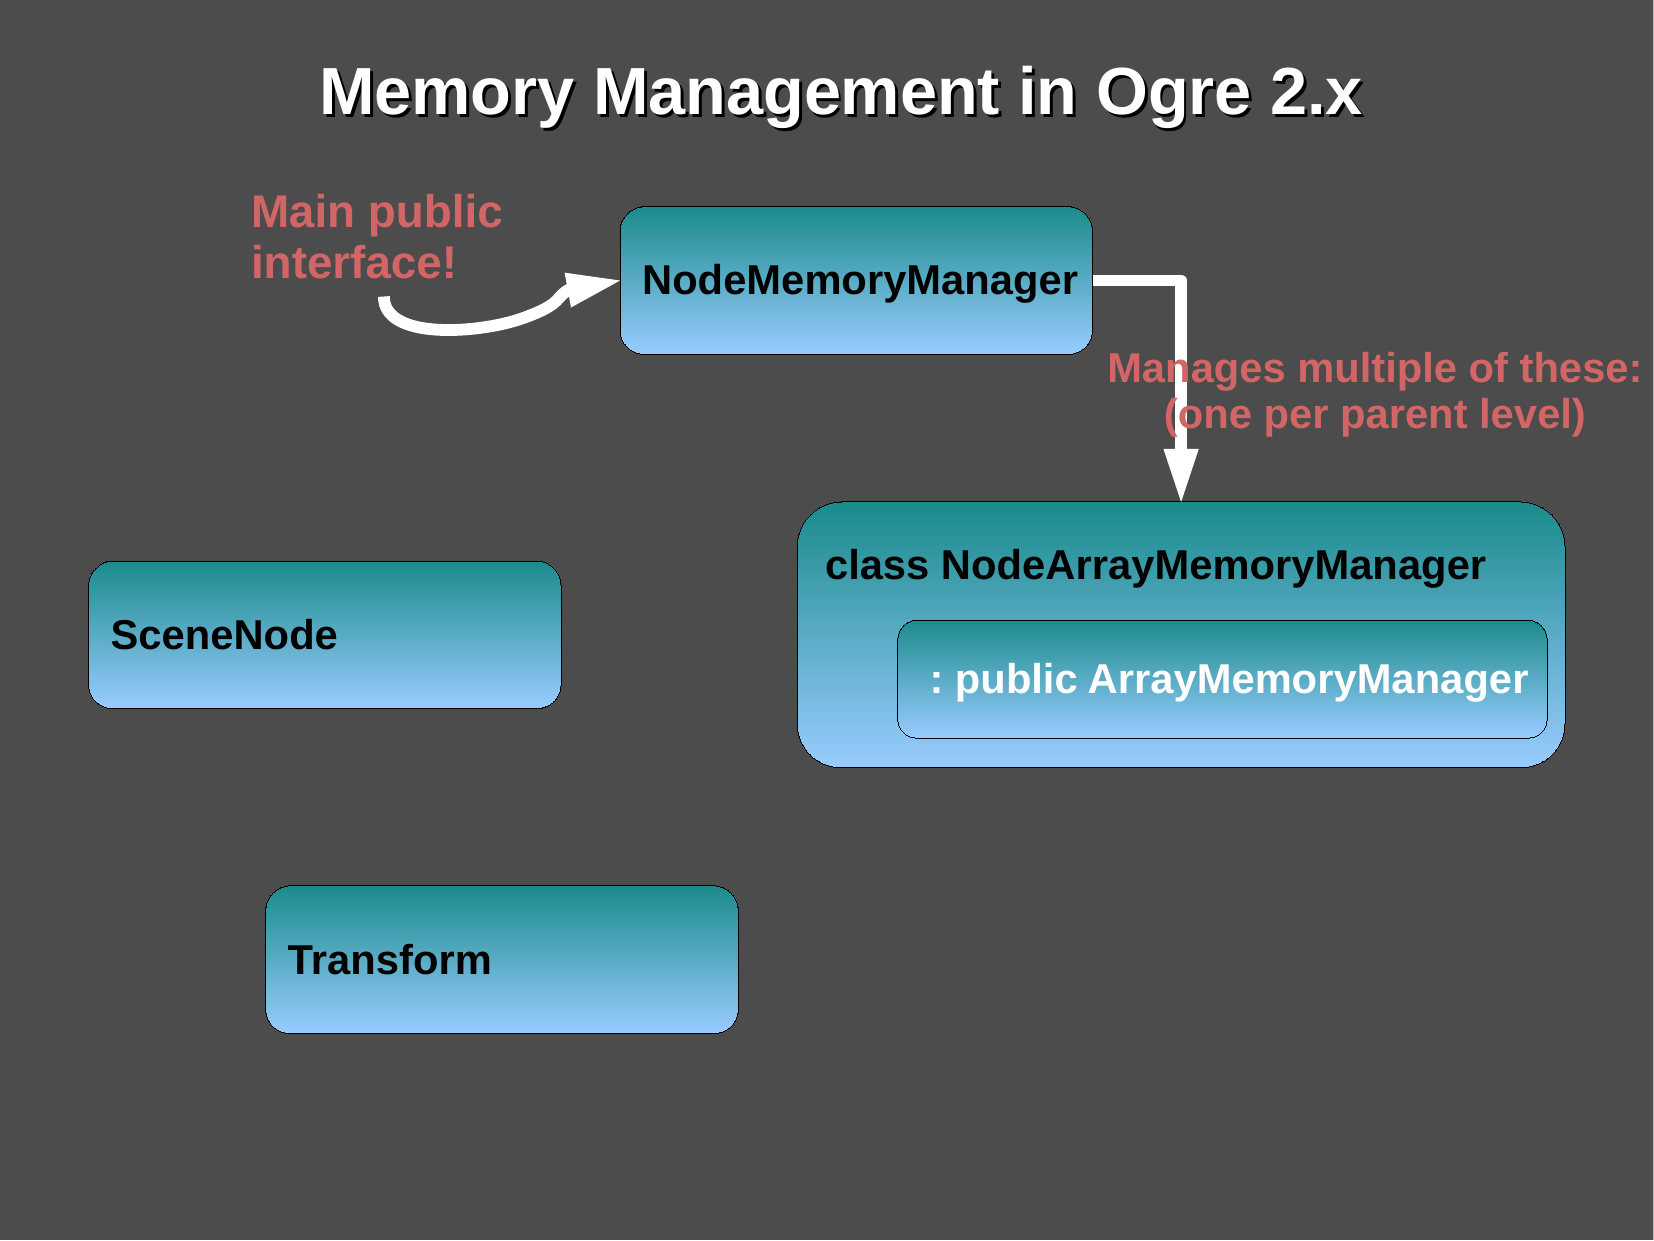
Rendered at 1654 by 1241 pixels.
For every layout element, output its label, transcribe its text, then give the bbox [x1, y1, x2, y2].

text_box SceneNode [88, 561, 562, 709]
text_box Main public interface! [236, 177, 532, 297]
text_box : public ArrayMemoryManager [897, 620, 1548, 739]
text_box Transform [265, 885, 739, 1034]
text_box NodeMemoryManager [620, 206, 1093, 355]
text_box Memory Management in Ogre 2.x [265, 46, 1418, 137]
text_box class NodeArrayMemoryManager [797, 501, 1566, 768]
